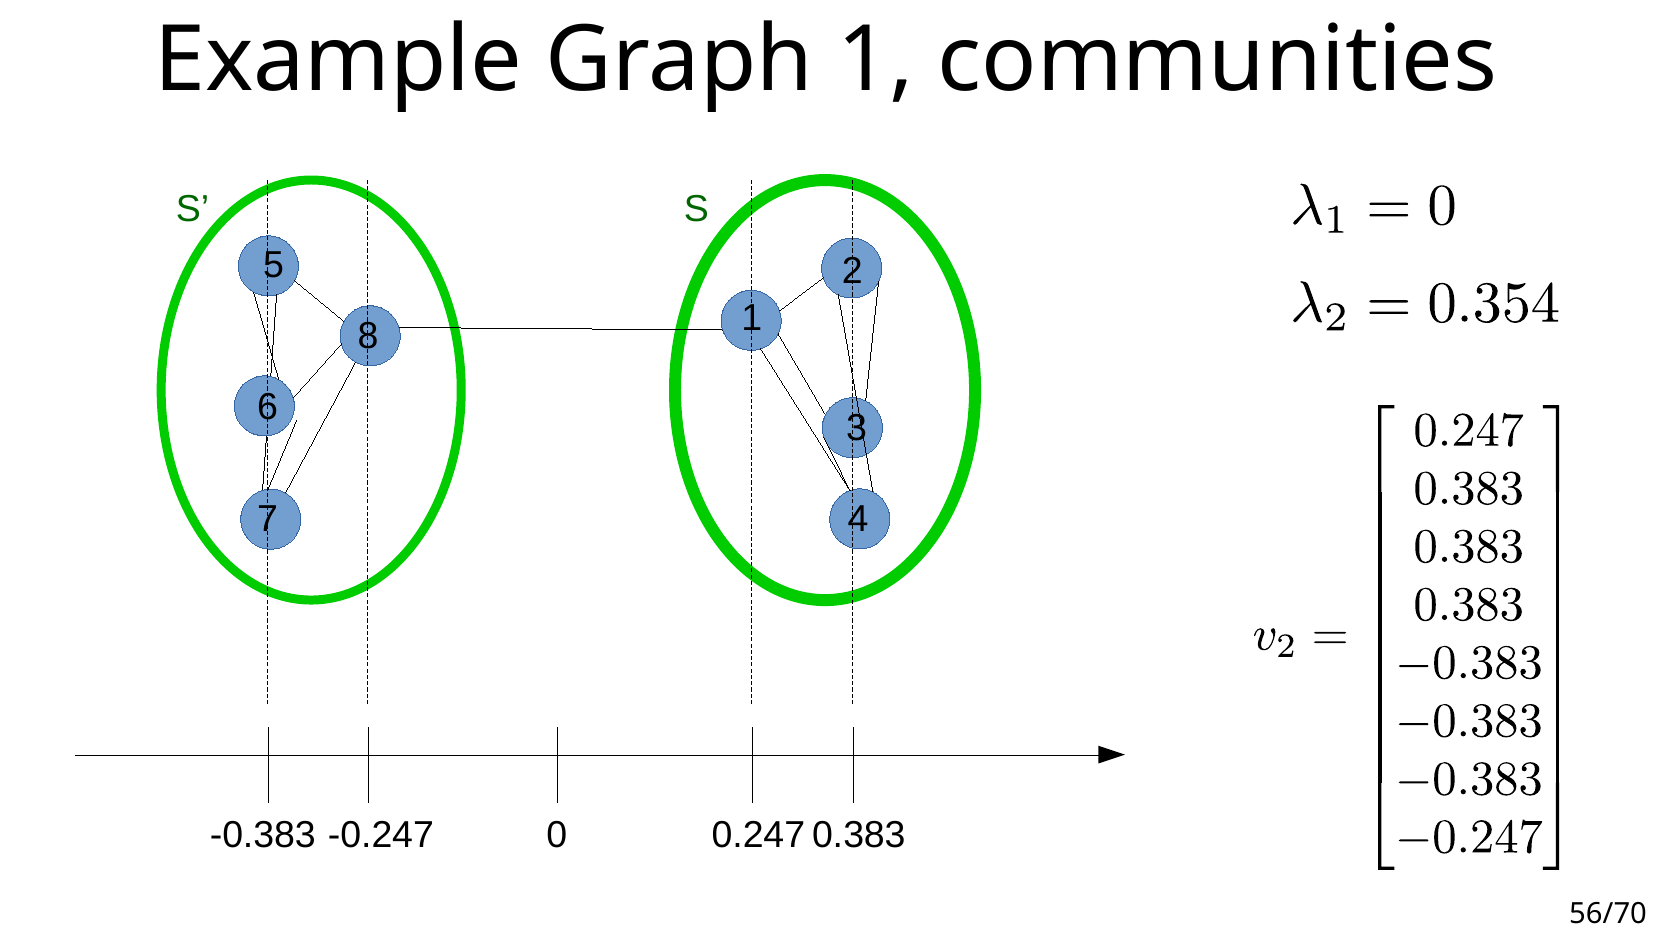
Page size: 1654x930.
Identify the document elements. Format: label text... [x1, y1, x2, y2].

text_box [821, 250, 827, 286]
text_box 0.247 [696, 805, 797, 863]
text_box [293, 499, 301, 540]
text_box [737, 347, 765, 351]
text_box 0.383 [797, 805, 921, 863]
text_box [234, 385, 242, 426]
text_box 2 [827, 242, 878, 299]
text_box [878, 253, 882, 281]
text_box 6 [242, 378, 293, 435]
text_box [721, 303, 726, 337]
text_box [394, 317, 401, 354]
text_box 5 [248, 236, 299, 294]
text_box [238, 243, 248, 288]
text_box 7 [242, 490, 293, 548]
text_box -0.247 [313, 805, 449, 863]
text_box [836, 238, 867, 242]
text_box 1 [726, 289, 777, 347]
text_box -0.383 [195, 805, 313, 863]
title Example Graph 1, communities [82, 0, 1571, 120]
text_box [1290, 183, 1457, 233]
text_box S [669, 180, 731, 237]
text_box [822, 406, 831, 449]
text_box [1252, 405, 1576, 871]
text_box [1290, 281, 1561, 331]
text_box 4 [832, 490, 884, 548]
text_box [777, 305, 782, 336]
text_box S’ [161, 180, 225, 237]
text_box 0 [531, 805, 582, 863]
text_box [884, 501, 890, 537]
text_box 3 [831, 399, 882, 456]
text_box 8 [342, 307, 394, 364]
